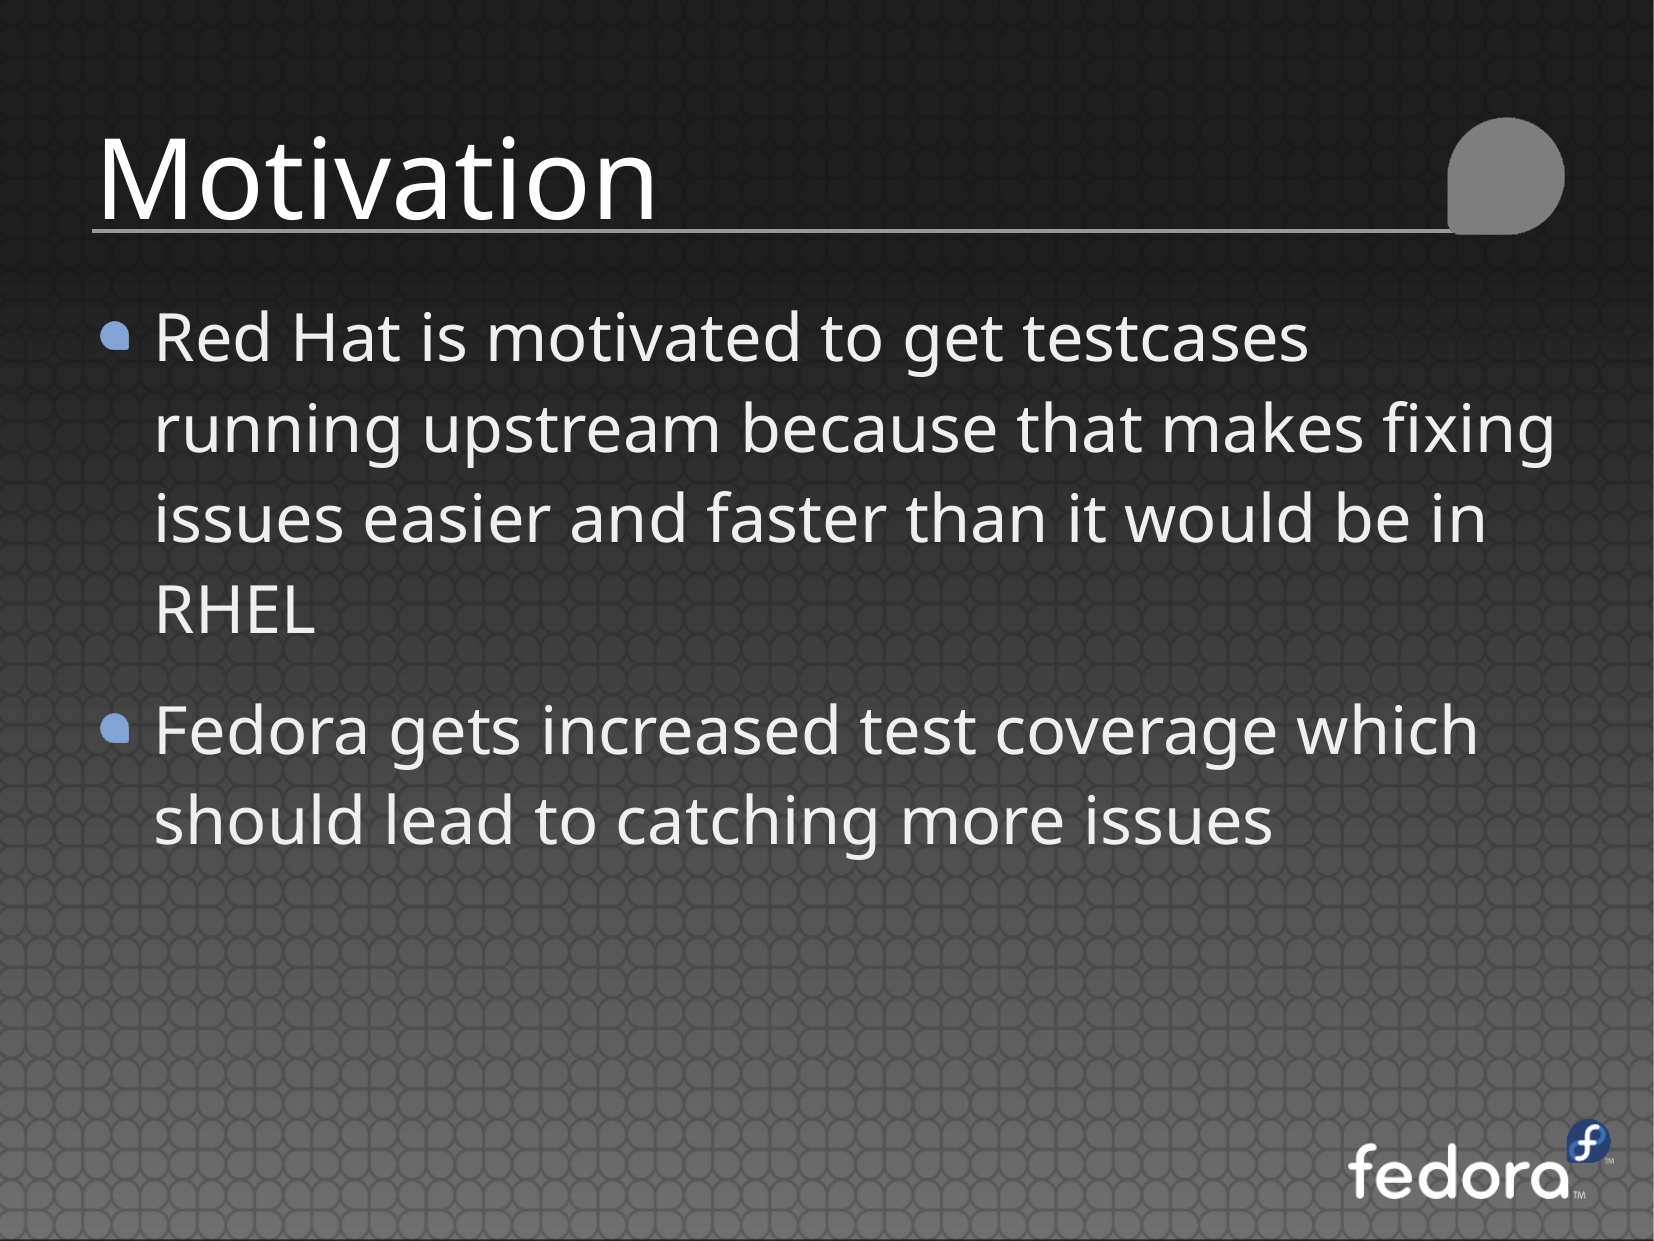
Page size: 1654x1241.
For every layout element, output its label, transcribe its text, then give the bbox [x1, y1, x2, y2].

list Red Hat is motivated to get testcases running upstream because that makes fixing issues easier and faster than it would be in RHEL Fedora gets increased test coverage which should lead to catching more issues [82, 290, 1571, 1094]
title Motivation [94, 100, 1426, 251]
picture [0, 0, 1654, 1241]
